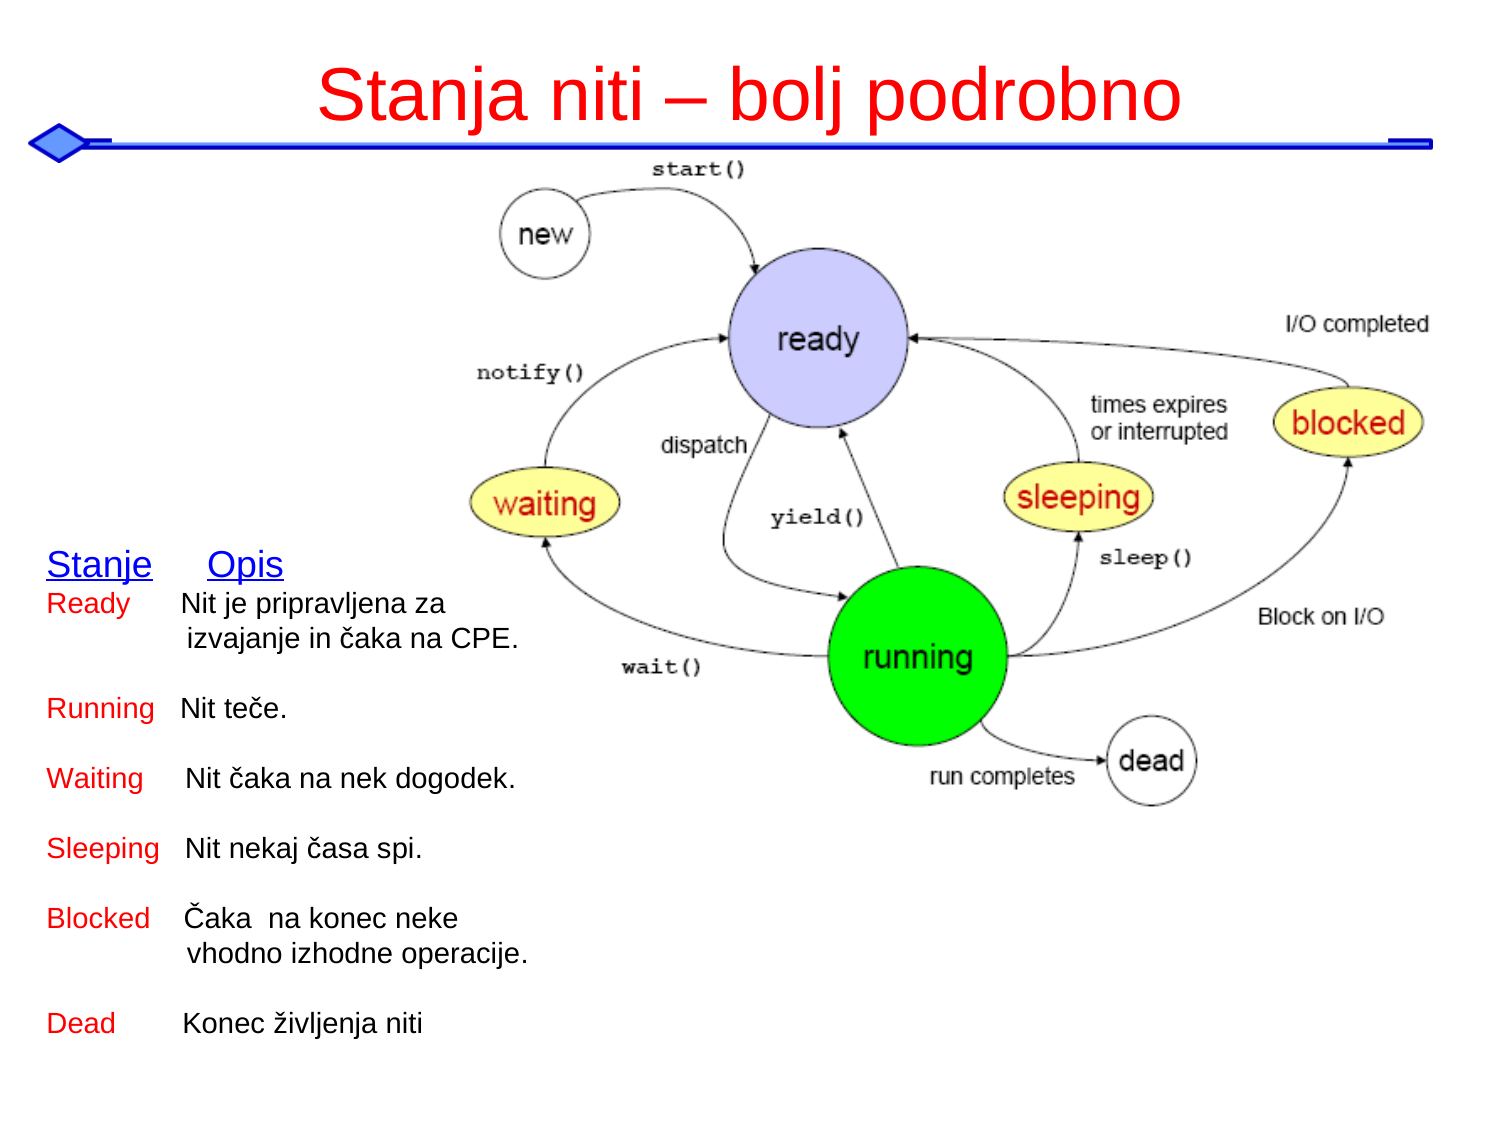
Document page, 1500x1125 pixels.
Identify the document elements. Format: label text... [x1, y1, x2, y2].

text_box Stanje Opis Ready Nit je pripravljena za izvajanje in čaka na CPE. Running Nit teče. Waiting Nit čaka na nek dogodek. Sleeping Nit nekaj časa spi. Blocked Čaka na konec neke vhodno izhodne operacije. Dead Konec življenja niti [31, 531, 696, 1047]
picture [28, 123, 1450, 810]
title Stanja niti – bolj podrobno [111, 37, 1389, 143]
